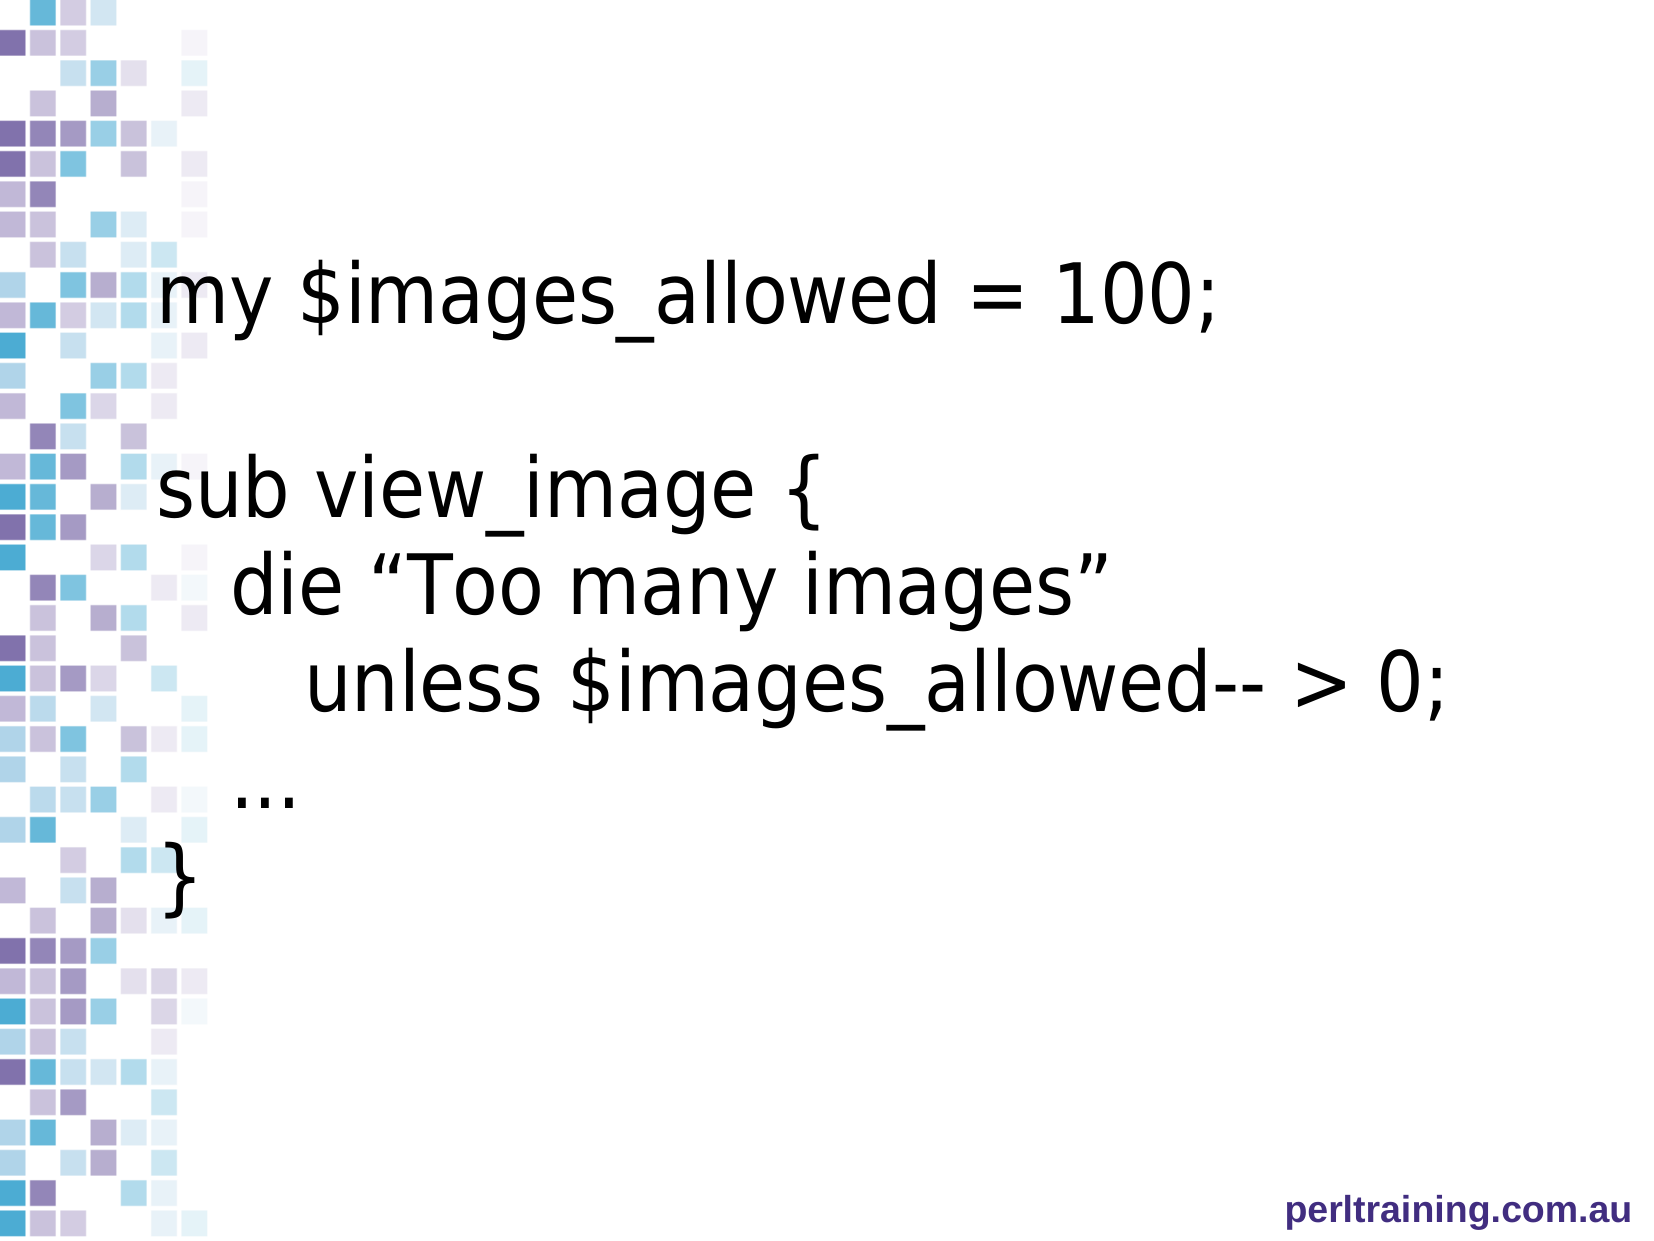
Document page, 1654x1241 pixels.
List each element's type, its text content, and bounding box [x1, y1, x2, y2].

picture [0, 0, 212, 1241]
title my $images_allowed = 100; sub view_image { die “Too many images” unless $images_allowed-- > 0; ... } [82, 49, 1654, 1123]
